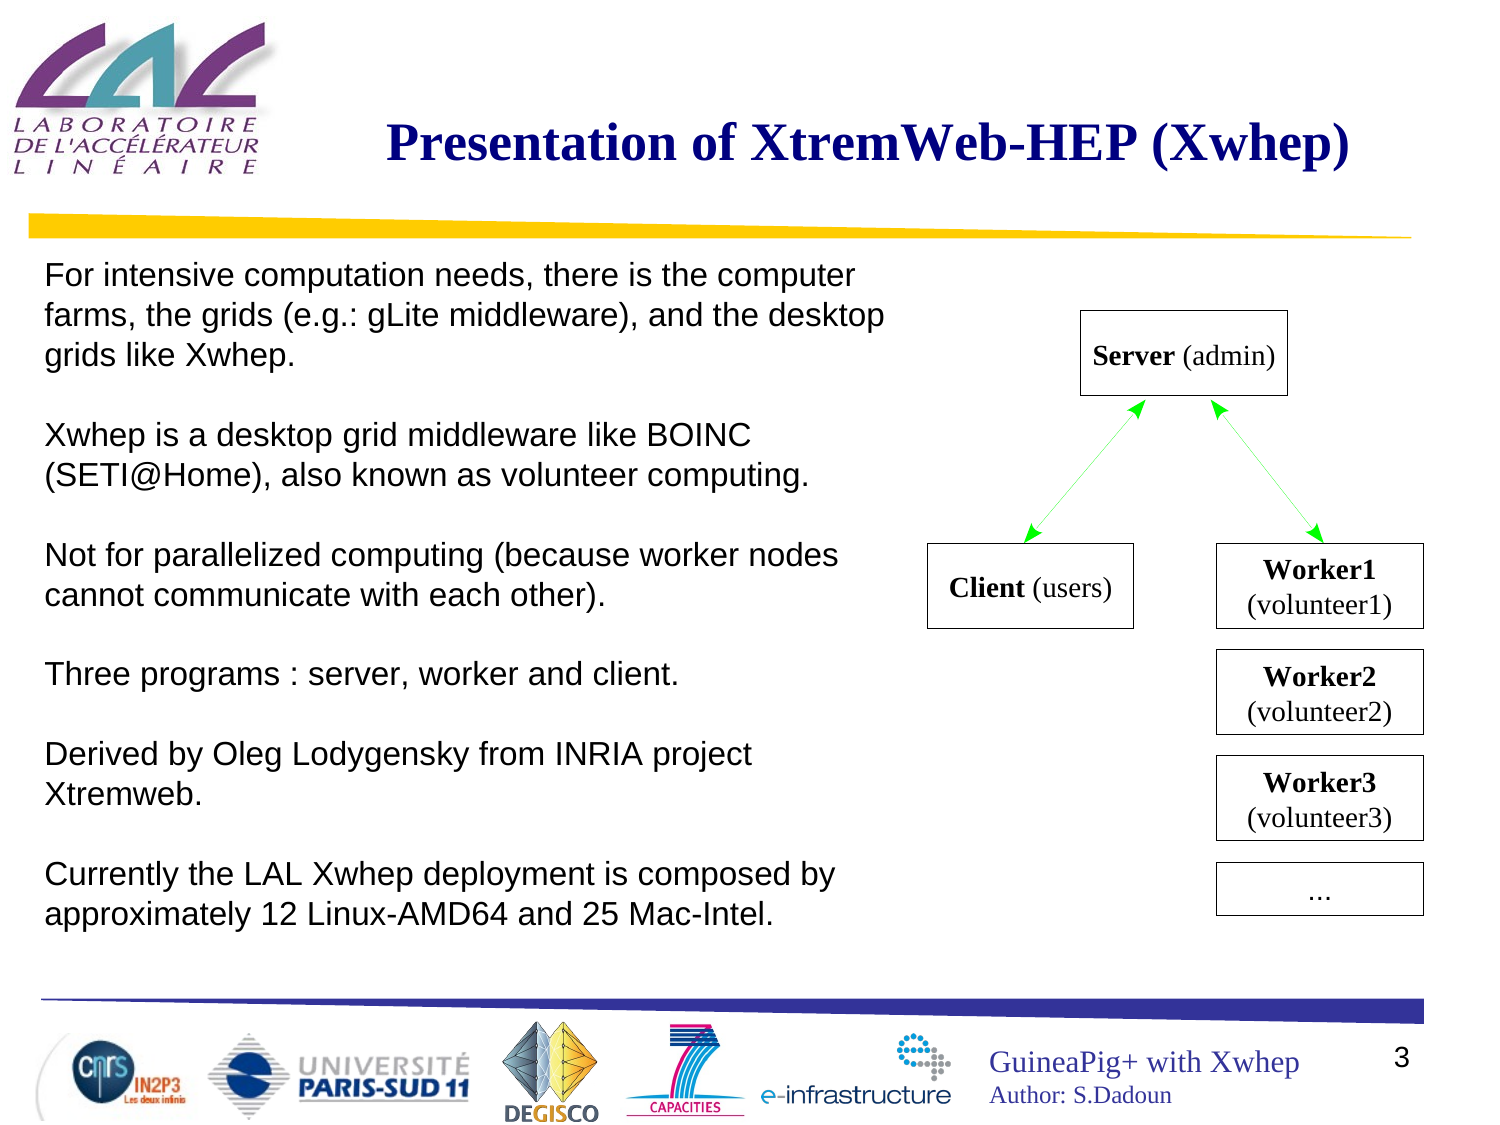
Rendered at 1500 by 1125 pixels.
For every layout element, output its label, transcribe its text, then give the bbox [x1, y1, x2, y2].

text_box [916, 265, 1388, 1001]
text_box ... [1216, 862, 1424, 916]
picture [7, 16, 283, 178]
text_box Worker2 (volunteer2) [1216, 649, 1424, 735]
title Presentation of XtremWeb-HEP (Xwhep) [259, 56, 1479, 221]
text_box Worker3 (volunteer3) [1216, 755, 1424, 841]
picture [620, 1017, 750, 1124]
picture [490, 1018, 609, 1122]
text_box Client (users) [927, 543, 1134, 629]
text_box Server (admin) [1080, 310, 1288, 396]
picture [902, 1038, 925, 1049]
picture [25, 1033, 475, 1121]
text_box Worker1 (volunteer1) [1216, 543, 1424, 629]
picture [761, 1033, 951, 1104]
text_box For intensive computation needs, there is the computer farms, the grids (e.g.: gLite middleware), and the desktop grids like Xwhep. Xwhep is a desktop grid middleware like BOINC (SETI@Home), also known as volunteer computing. Not for parallelized computing (because worker nodes cannot communicate with each other). Three programs : server, worker and client. Derived by Oleg Lodygensky from INRIA project Xtremweb. Currently the LAL Xwhep deployment is composed by approximately 12 Linux-AMD64 and 25 Mac-Intel. [29, 245, 916, 1004]
